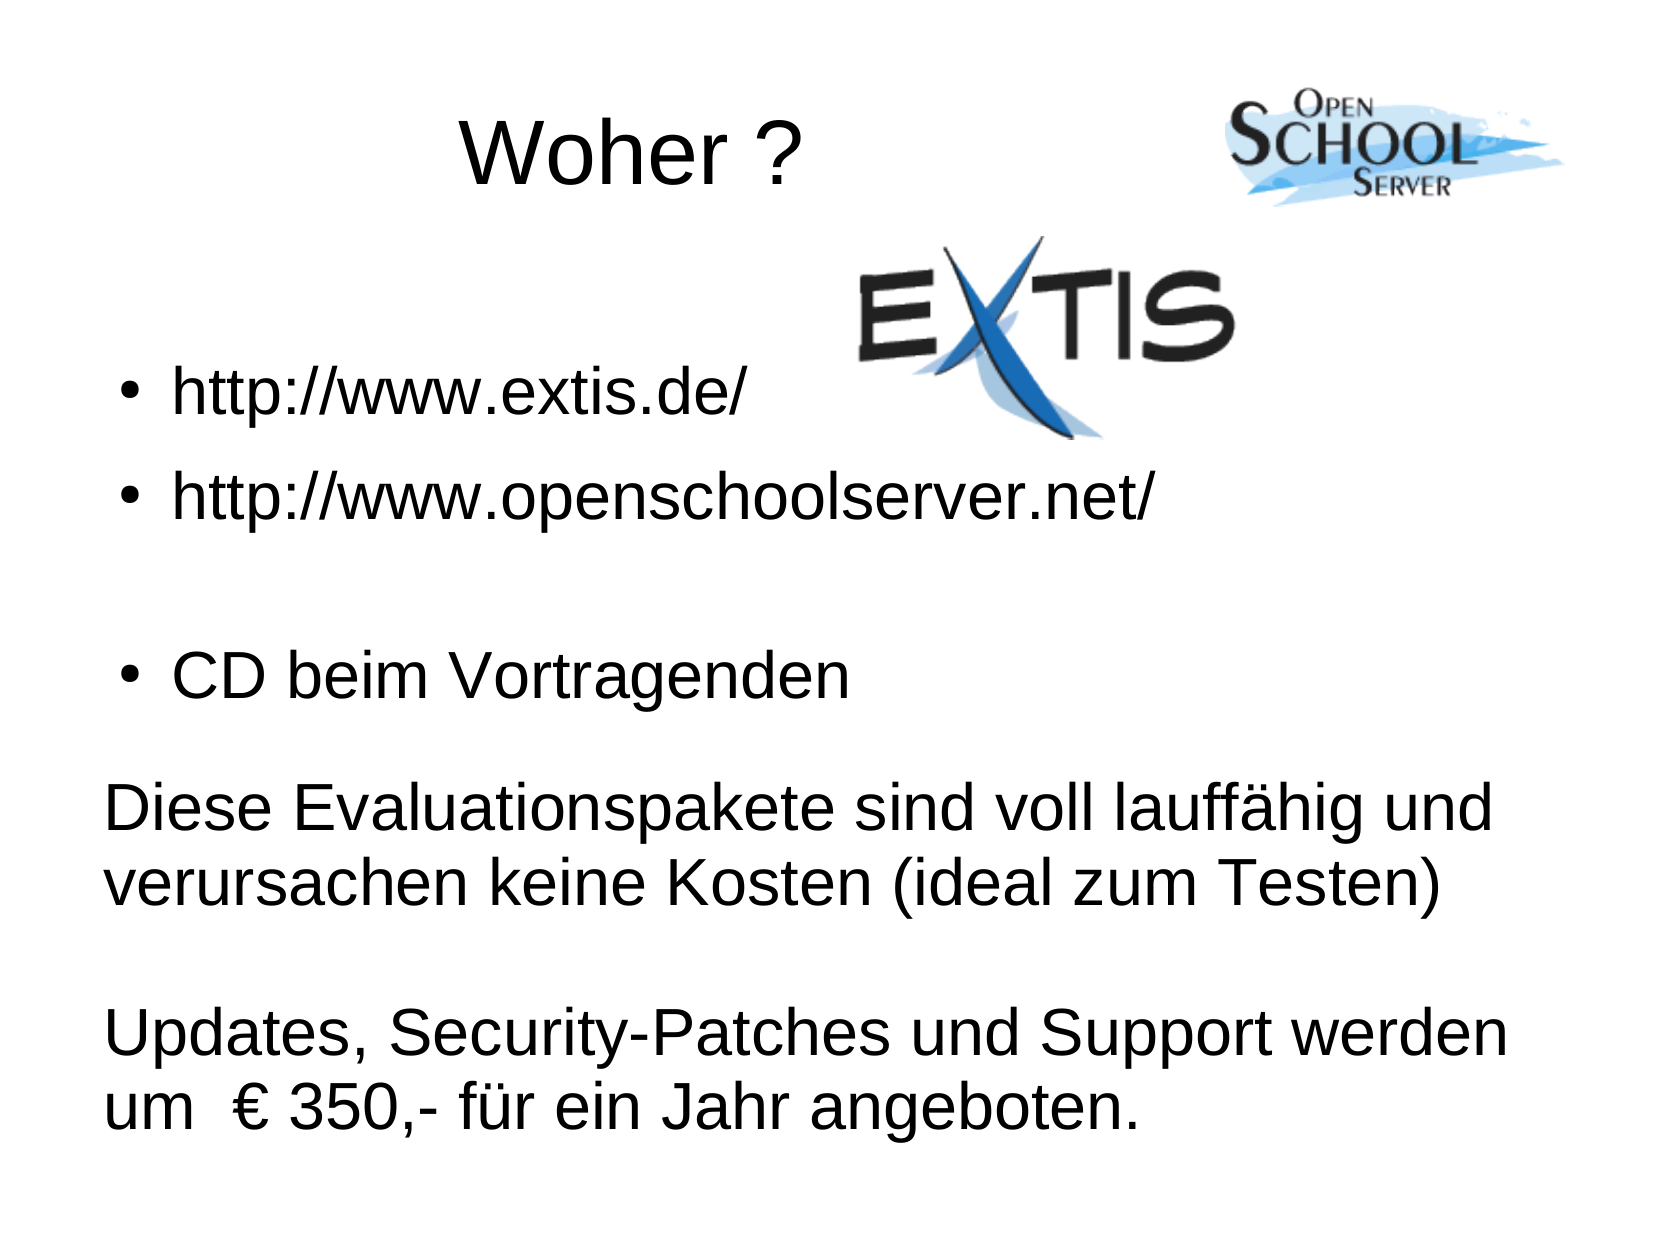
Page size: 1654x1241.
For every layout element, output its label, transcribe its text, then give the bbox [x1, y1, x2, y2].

picture [1225, 82, 1565, 207]
list http://www.extis.de/ http://www.openschoolserver.net/ CD beim Vortragenden [82, 354, 1571, 713]
picture [856, 236, 1241, 440]
title Woher ? [82, 49, 1182, 257]
text_box Diese Evaluationspakete sind voll lauffähig und verursachen keine Kosten (ideal zum Testen) Updates, Security-Patches und Support werden um € 350,- für ein Jahr angeboten. [88, 762, 1565, 1152]
